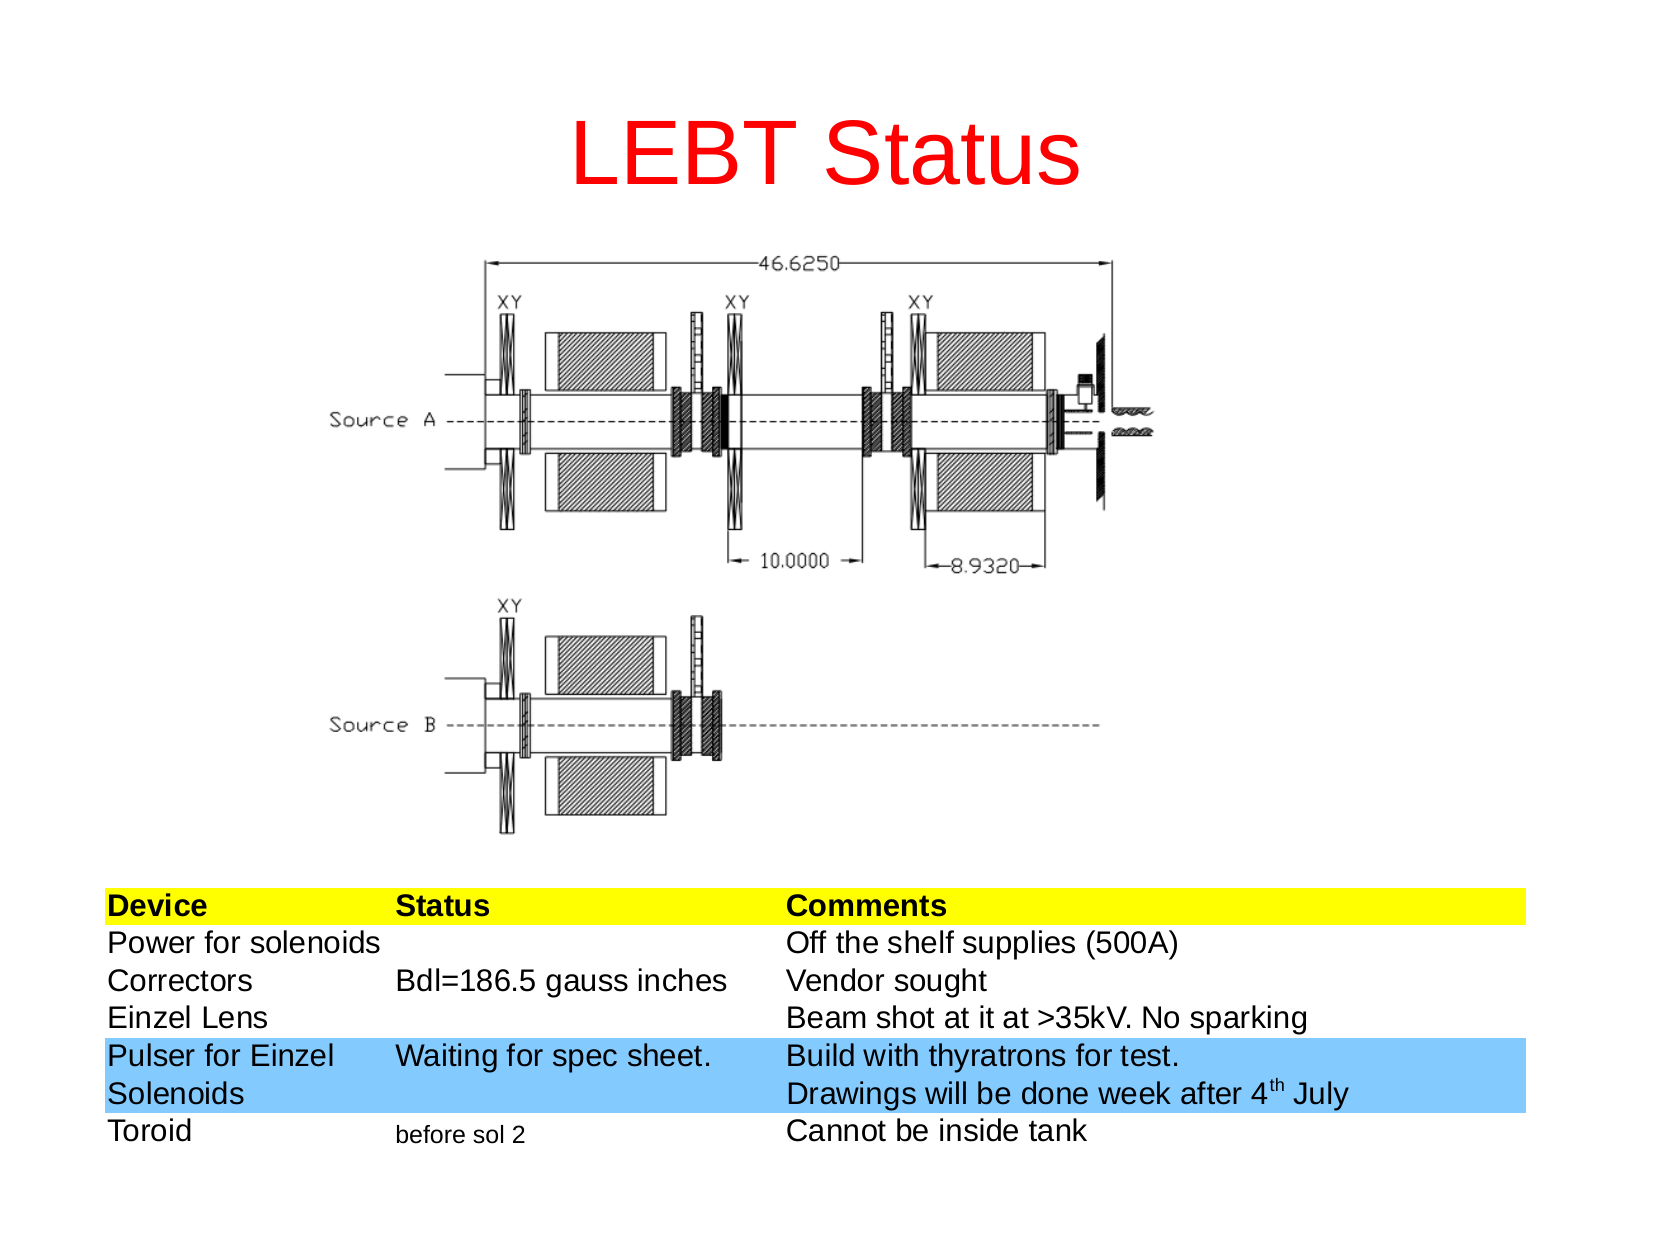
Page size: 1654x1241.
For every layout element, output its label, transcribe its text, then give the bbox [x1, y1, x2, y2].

title LEBT Status [82, 49, 1571, 257]
chart [105, 887, 1529, 1203]
picture [285, 222, 1246, 856]
